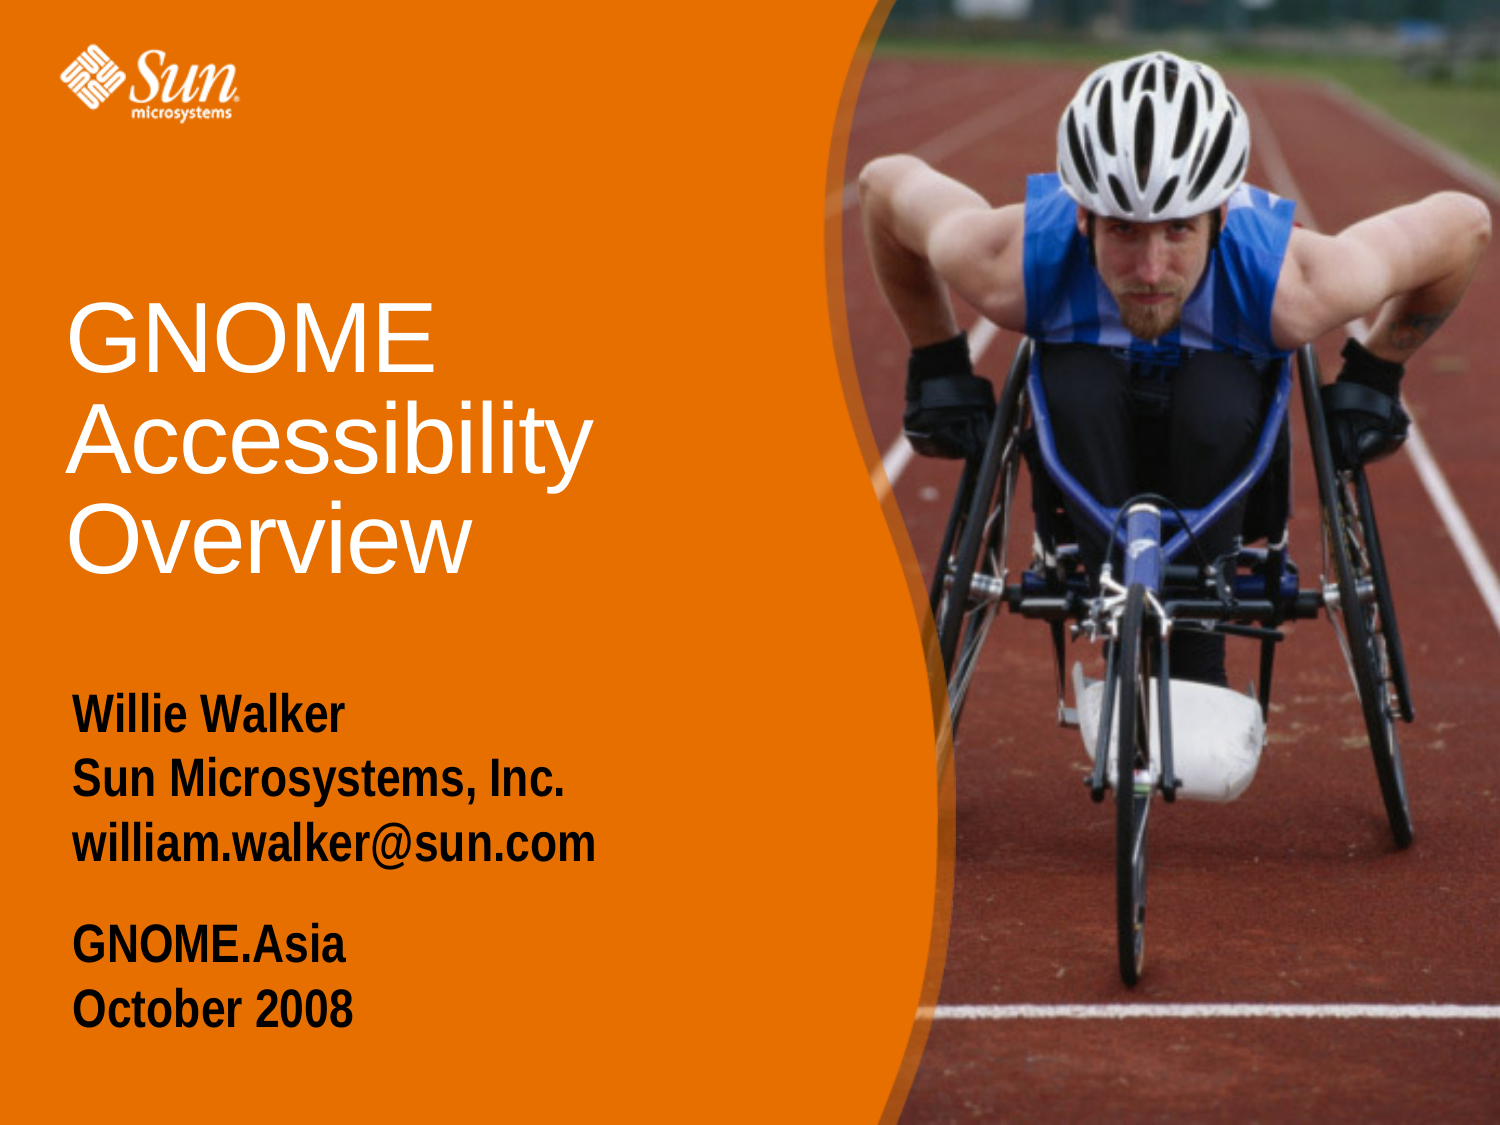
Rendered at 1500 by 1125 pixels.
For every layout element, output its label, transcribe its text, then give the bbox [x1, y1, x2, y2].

title GNOME Accessibility Overview [65, 281, 1111, 595]
list Willie Walker Sun Microsystems, Inc. william.walker@sun.com GNOME.Asia October 2008 [72, 689, 1063, 1052]
picture [0, 0, 1500, 1125]
